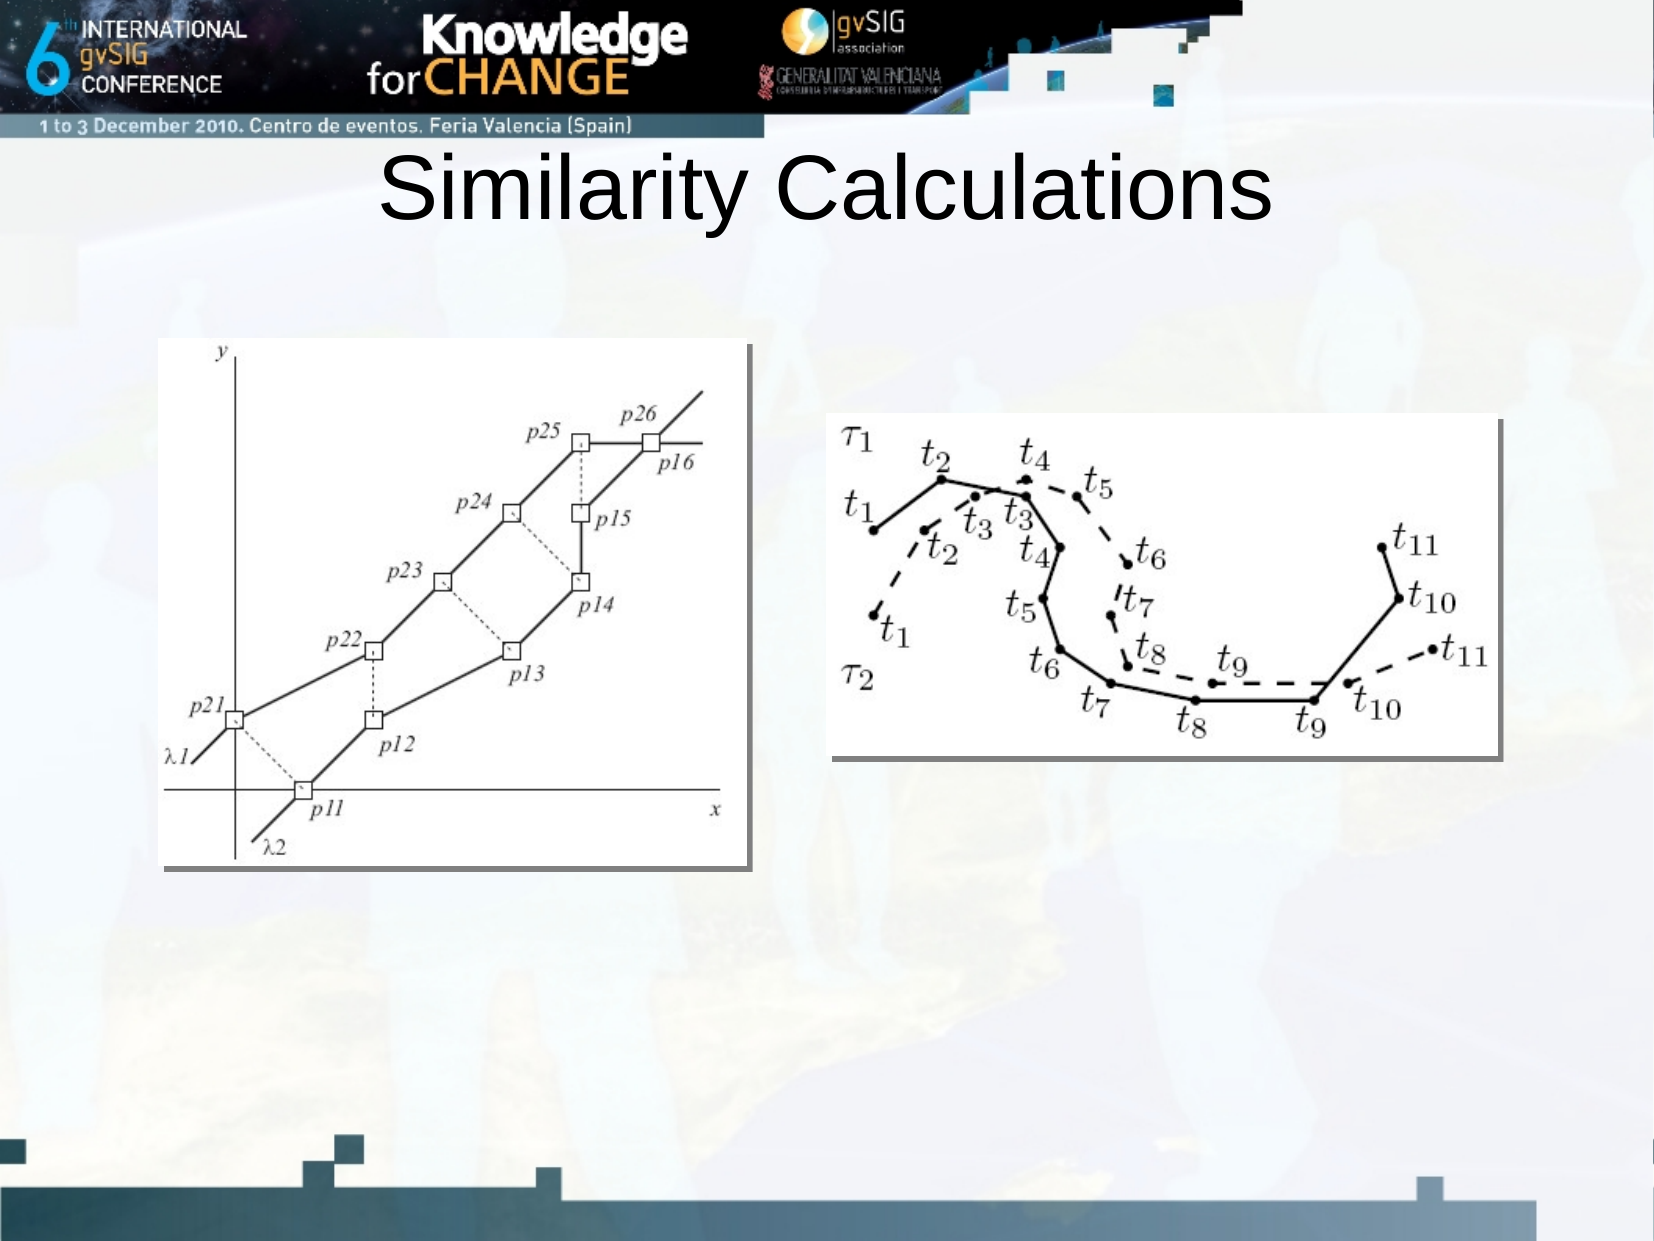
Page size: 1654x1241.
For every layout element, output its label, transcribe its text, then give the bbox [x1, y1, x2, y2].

picture [0, 0, 1654, 1241]
title Similarity Calculations [82, 92, 1571, 285]
